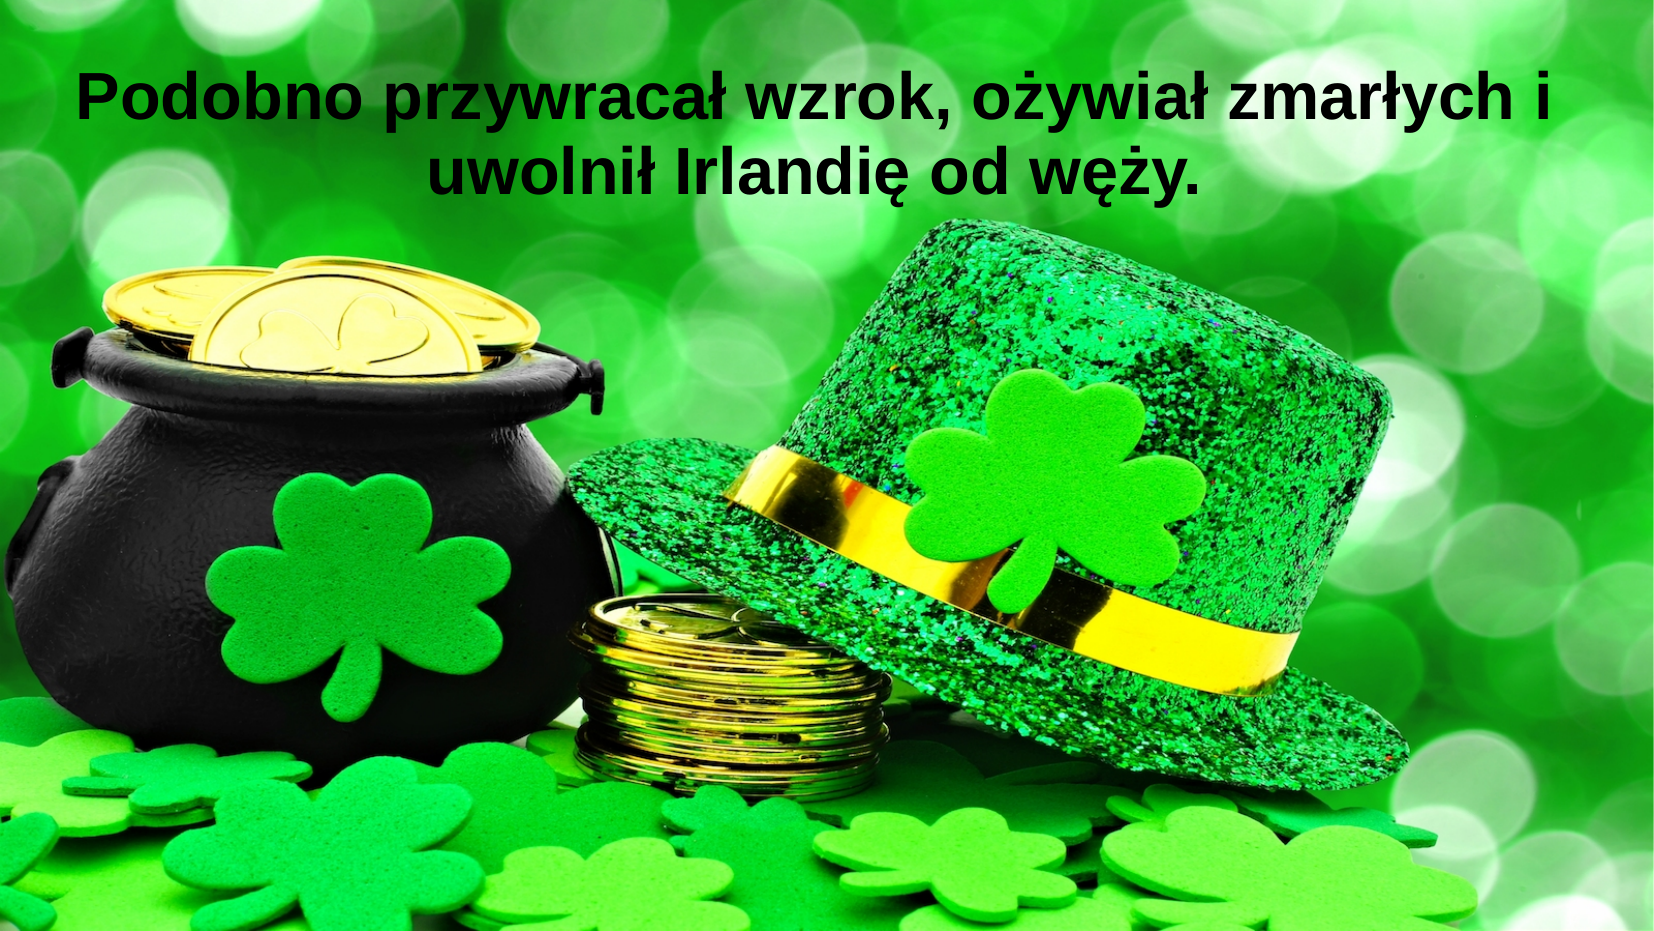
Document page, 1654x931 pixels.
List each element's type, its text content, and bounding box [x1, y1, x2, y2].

picture [0, 0, 1654, 931]
subtitle Podobno przywracał wzrok, ożywiał zmarłych i uwolnił Irlandię od węży. [70, 0, 1559, 532]
